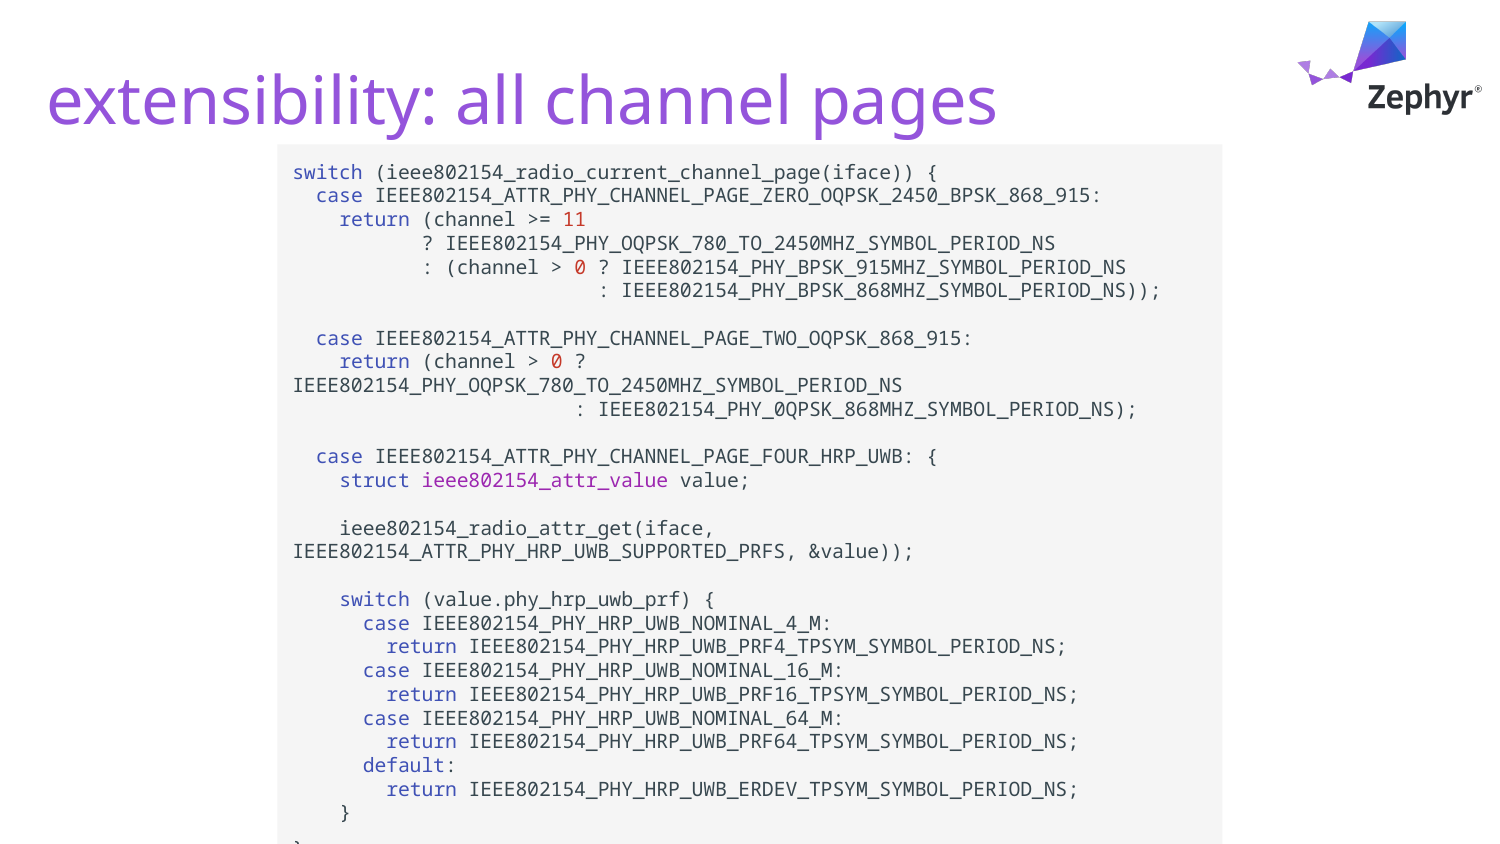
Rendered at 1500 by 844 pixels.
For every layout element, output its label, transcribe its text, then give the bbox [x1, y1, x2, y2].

text_box switch (ieee802154_radio_current_channel_page(iface)) { case IEEE802154_ATTR_PHY_CHANNEL_PAGE_ZERO_OQPSK_2450_BPSK_868_915: return (channel >= 11 ? IEEE802154_PHY_OQPSK_780_TO_2450MHZ_SYMBOL_PERIOD_NS : (channel > 0 ? IEEE802154_PHY_BPSK_915MHZ_SYMBOL_PERIOD_NS : IEEE802154_PHY_BPSK_868MHZ_SYMBOL_PERIOD_NS)); case IEEE802154_ATTR_PHY_CHANNEL_PAGE_TWO_OQPSK_868_915: return (channel > 0 ? IEEE802154_PHY_OQPSK_780_TO_2450MHZ_SYMBOL_PERIOD_NS : IEEE802154_PHY_0QPSK_868MHZ_SYMBOL_PERIOD_NS); case IEEE802154_ATTR_PHY_CHANNEL_PAGE_FOUR_HRP_UWB: { struct ieee802154_attr_value value; ieee802154_radio_attr_get(iface, IEEE802154_ATTR_PHY_HRP_UWB_SUPPORTED_PRFS, &value)); switch (value.phy_hrp_uwb_prf) { case IEEE802154_PHY_HRP_UWB_NOMINAL_4_M: return IEEE802154_PHY_HRP_UWB_PRF4_TPSYM_SYMBOL_PERIOD_NS; case IEEE802154_PHY_HRP_UWB_NOMINAL_16_M: return IEEE802154_PHY_HRP_UWB_PRF16_TPSYM_SYMBOL_PERIOD_NS; case IEEE802154_PHY_HRP_UWB_NOMINAL_64_M: return IEEE802154_PHY_HRP_UWB_PRF64_TPSYM_SYMBOL_PERIOD_NS; default: return IEEE802154_PHY_HRP_UWB_ERDEV_TPSYM_SYMBOL_PERIOD_NS; } } [277, 144, 1223, 844]
title extensibility: all channel pages [31, 38, 1382, 145]
picture [1294, 15, 1485, 122]
